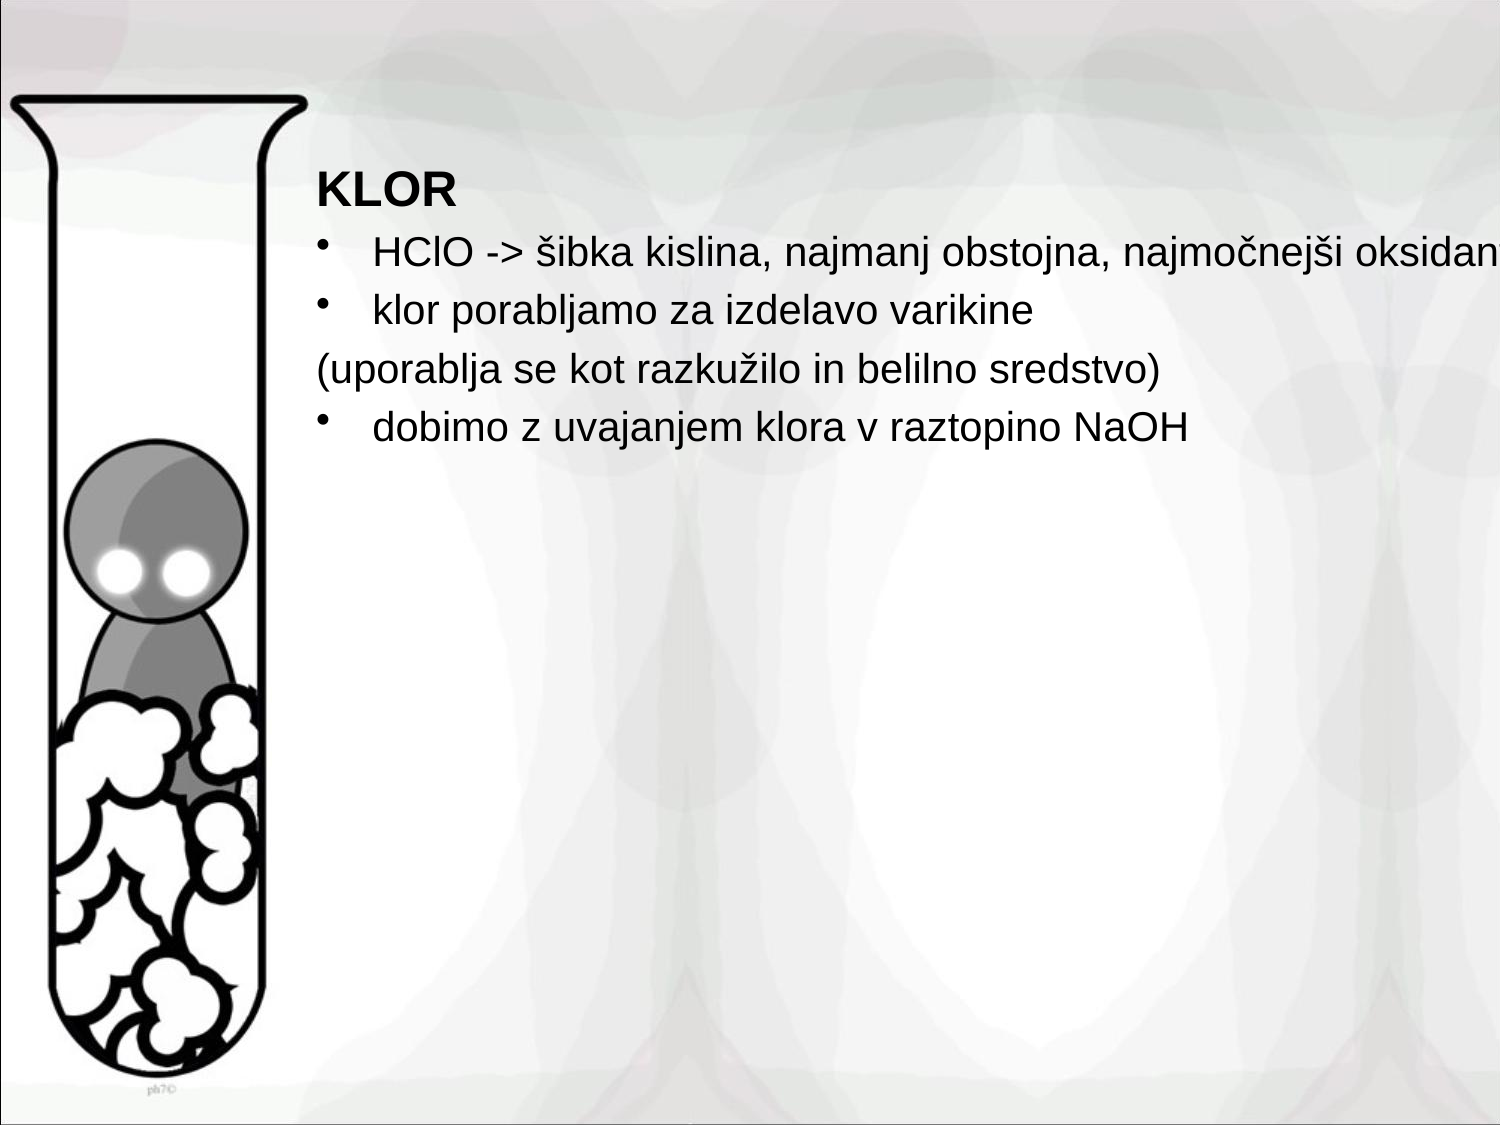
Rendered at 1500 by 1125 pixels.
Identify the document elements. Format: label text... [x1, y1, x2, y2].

picture [0, 0, 1500, 1125]
list KLOR HClO -> šibka kislina, najmanj obstojna, najmočnejši oksidant klor porabljamo za izdelavo varikine (uporablja se kot razkužilo in belilno sredstvo) dobimo z uvajanjem klora v raztopino NaOH [301, 148, 1500, 1088]
